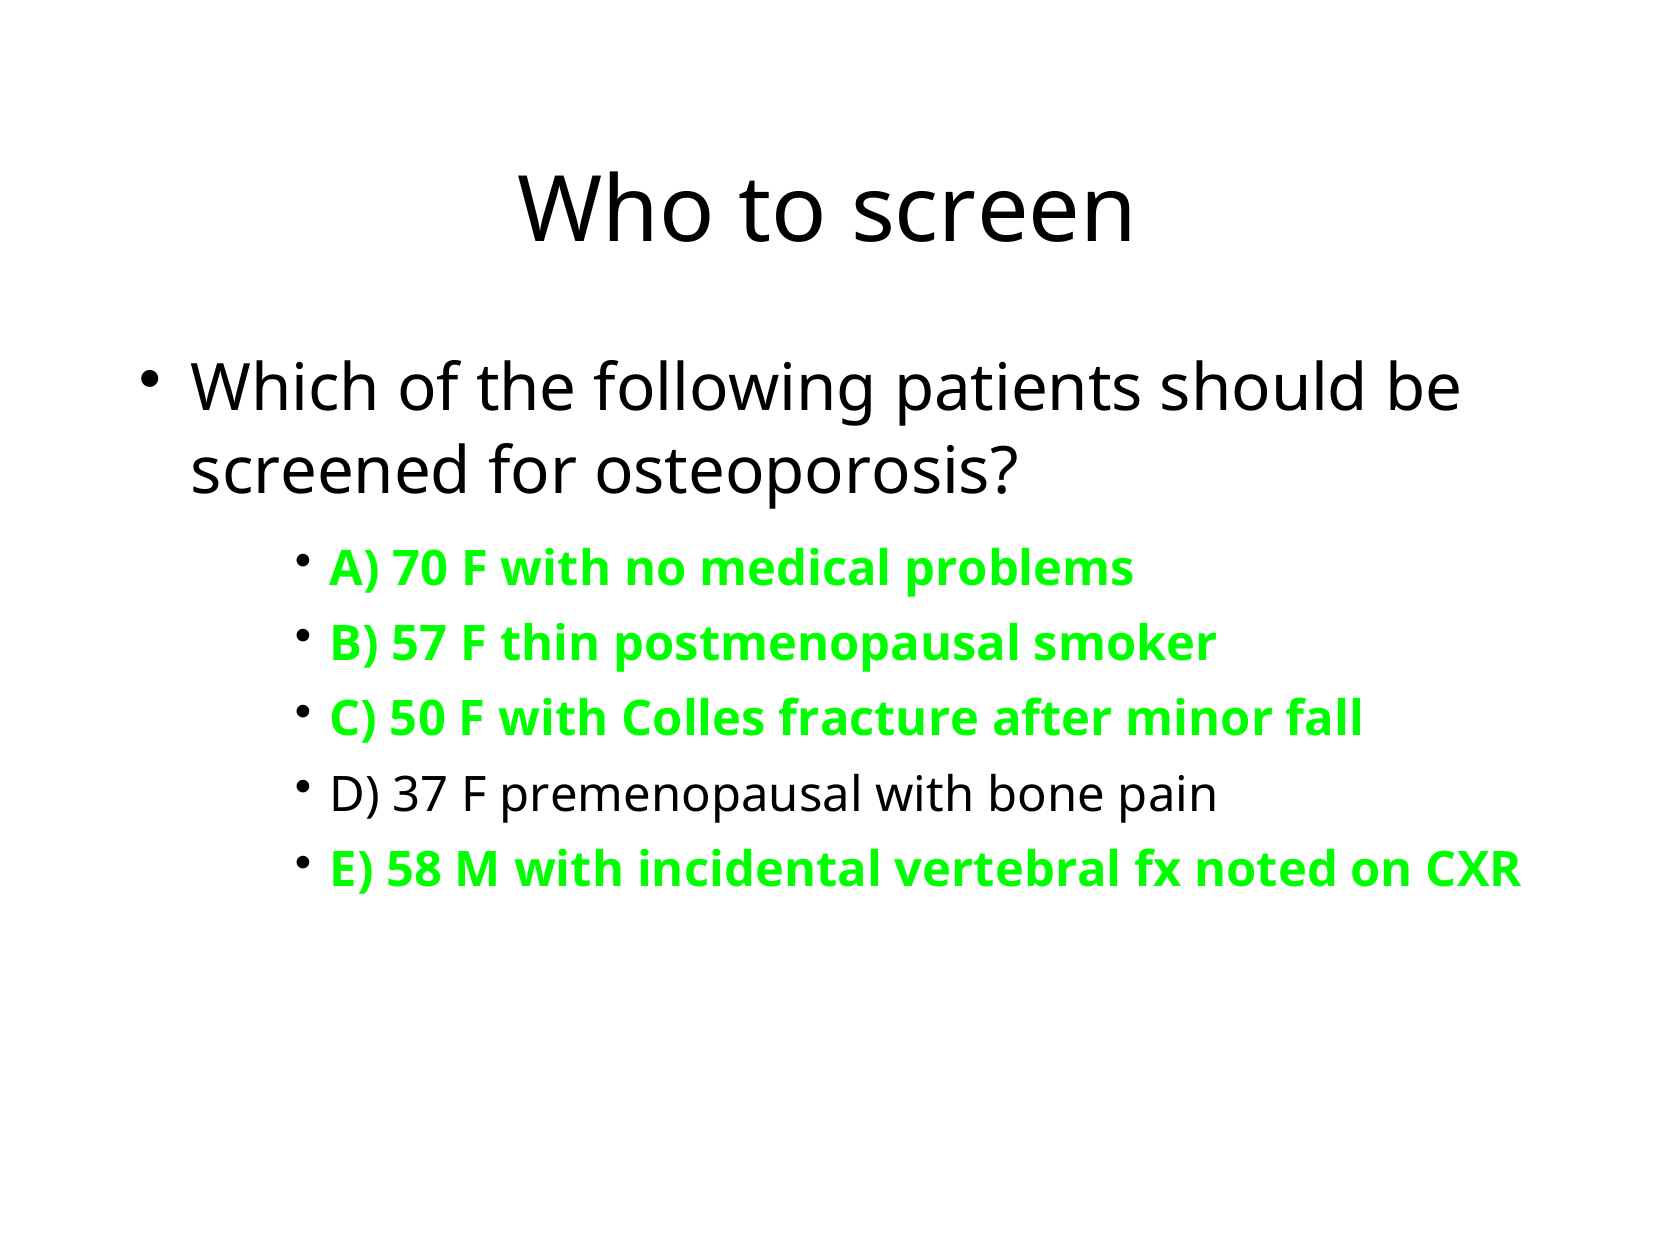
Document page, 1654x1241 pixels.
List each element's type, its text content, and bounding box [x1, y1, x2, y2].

title Who to screen [121, 155, 1534, 258]
list Which of the following patients should be screened for osteoporosis? A) 70 F with no medical problems B) 57 F thin postmenopausal smoker C) 50 F with Colles fracture after minor fall D) 37 F premenopausal with bone pain E) 58 M with incidental vertebral fx noted on CXR [121, 344, 1534, 907]
